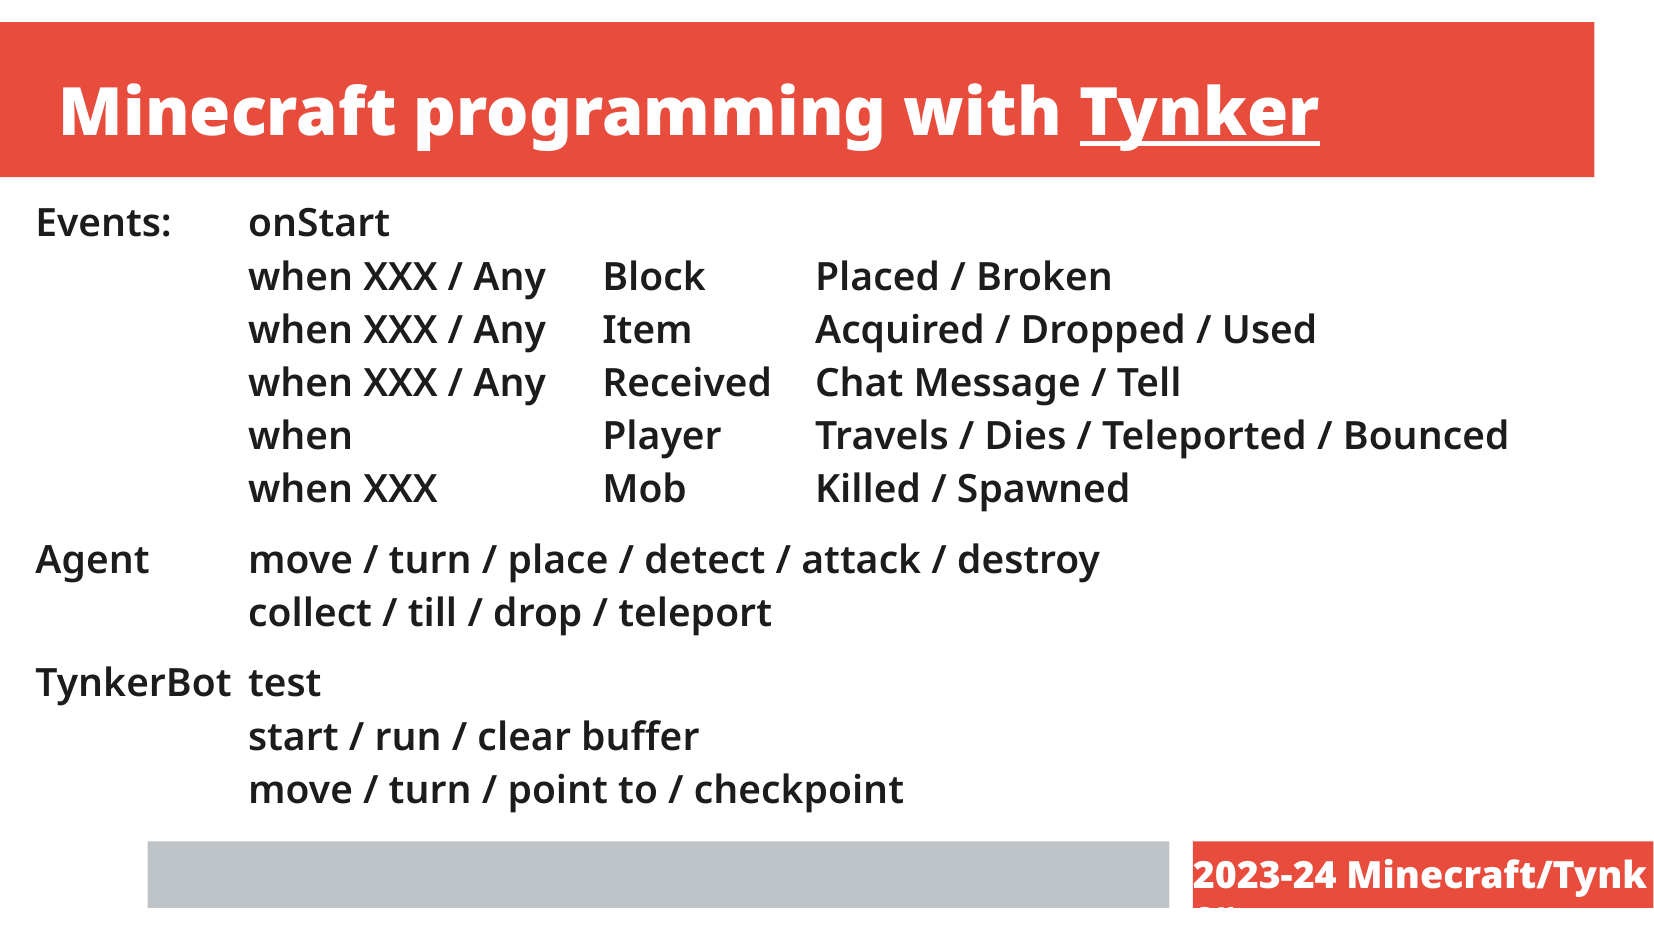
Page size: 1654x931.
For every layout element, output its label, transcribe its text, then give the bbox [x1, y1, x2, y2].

list Events: onStart when XXX / Any Block Placed / Broken when XXX / Any Item Acquired / Dropped / Used when XXX / Any Received Chat Message / Tell when Player Travels / Dies / Teleported / Bounced when XXX Mob Killed / Spawned Agent move / turn / place / detect / attack / destroy collect / till / drop / teleport TynkerBot test start / run / clear buffer move / turn / point to / checkpoint [35, 194, 1619, 820]
title Minecraft programming with Tynker [59, 44, 1595, 156]
